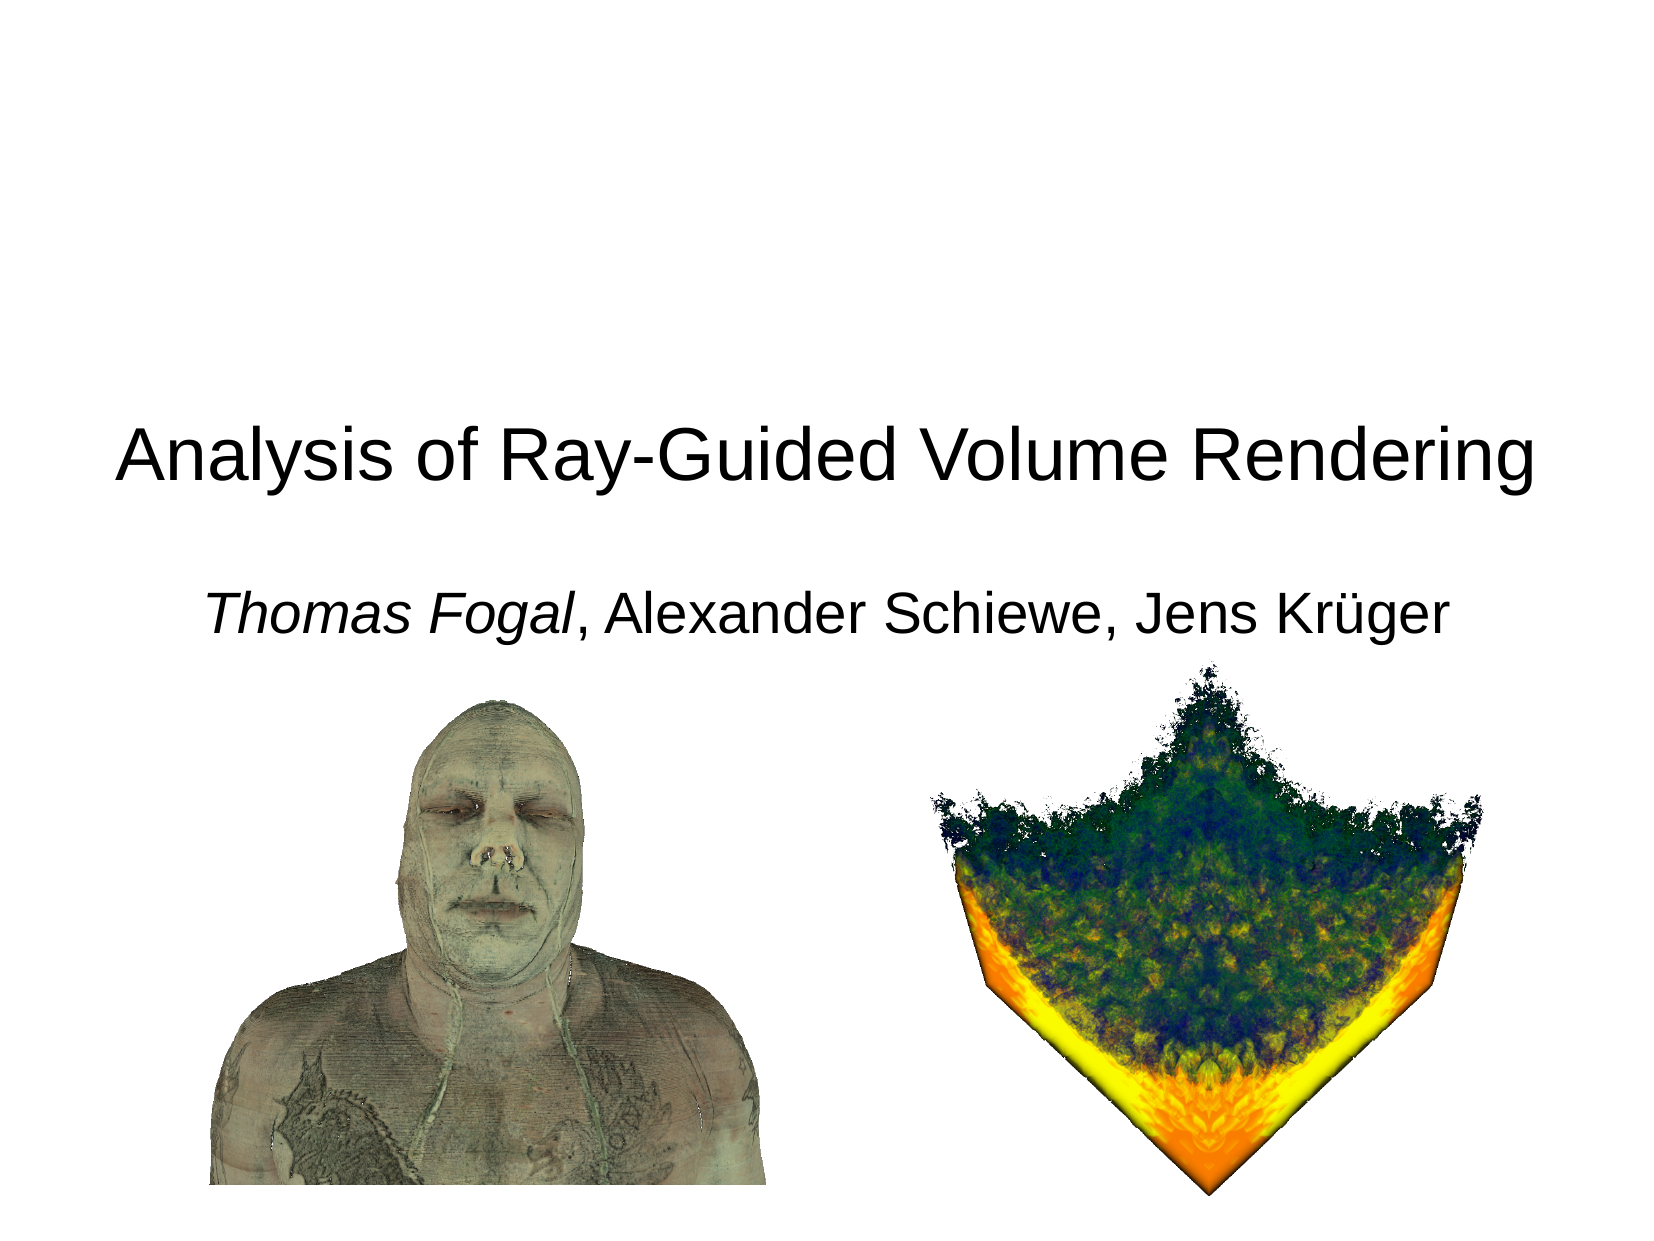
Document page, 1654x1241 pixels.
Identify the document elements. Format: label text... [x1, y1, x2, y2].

picture [209, 700, 766, 1185]
picture [930, 659, 1486, 1196]
subtitle Analysis of Ray-Guided Volume Rendering Thomas Fogal, Alexander Schiewe, Jens Krüger [82, 49, 1571, 1010]
